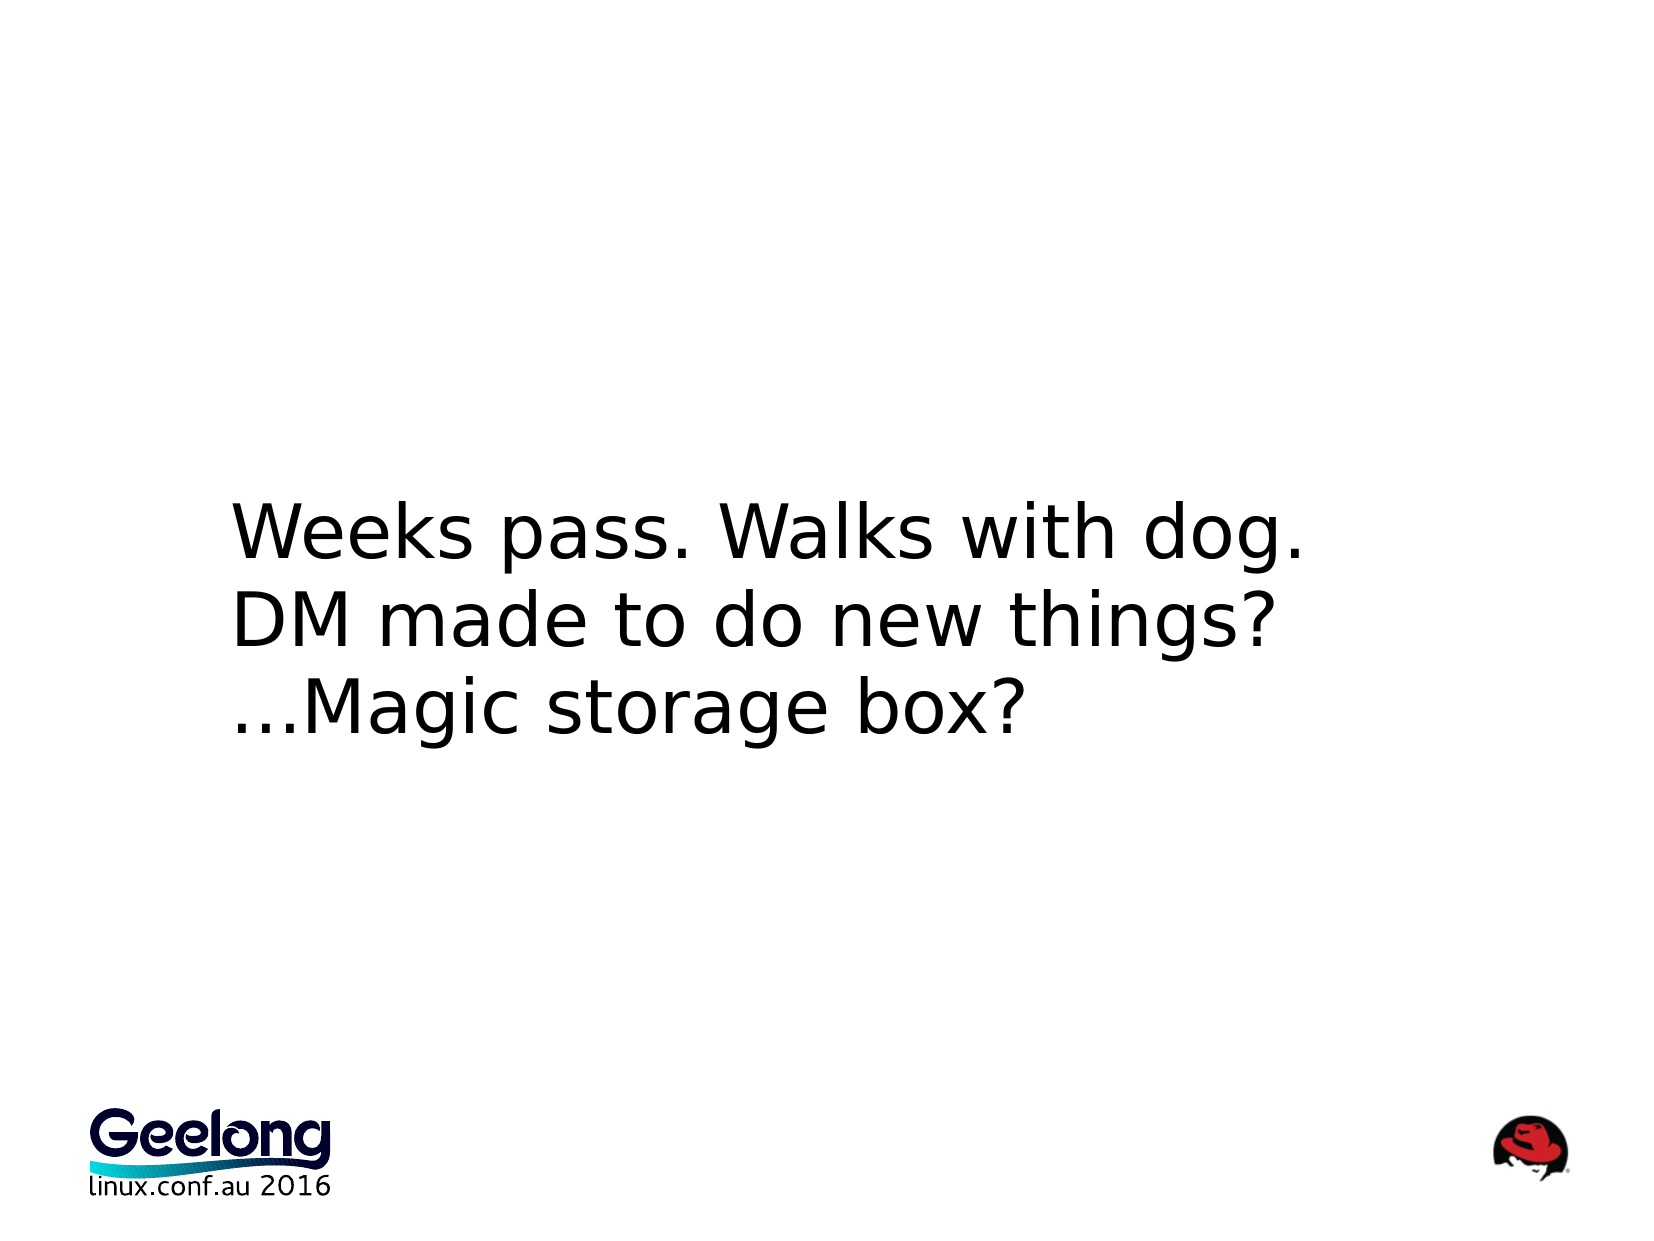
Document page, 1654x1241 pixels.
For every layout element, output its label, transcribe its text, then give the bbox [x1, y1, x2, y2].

subtitle Weeks pass. Walks with dog. DM made to do new things? ...Magic storage box? [230, 140, 1423, 1101]
picture [1492, 1113, 1576, 1191]
